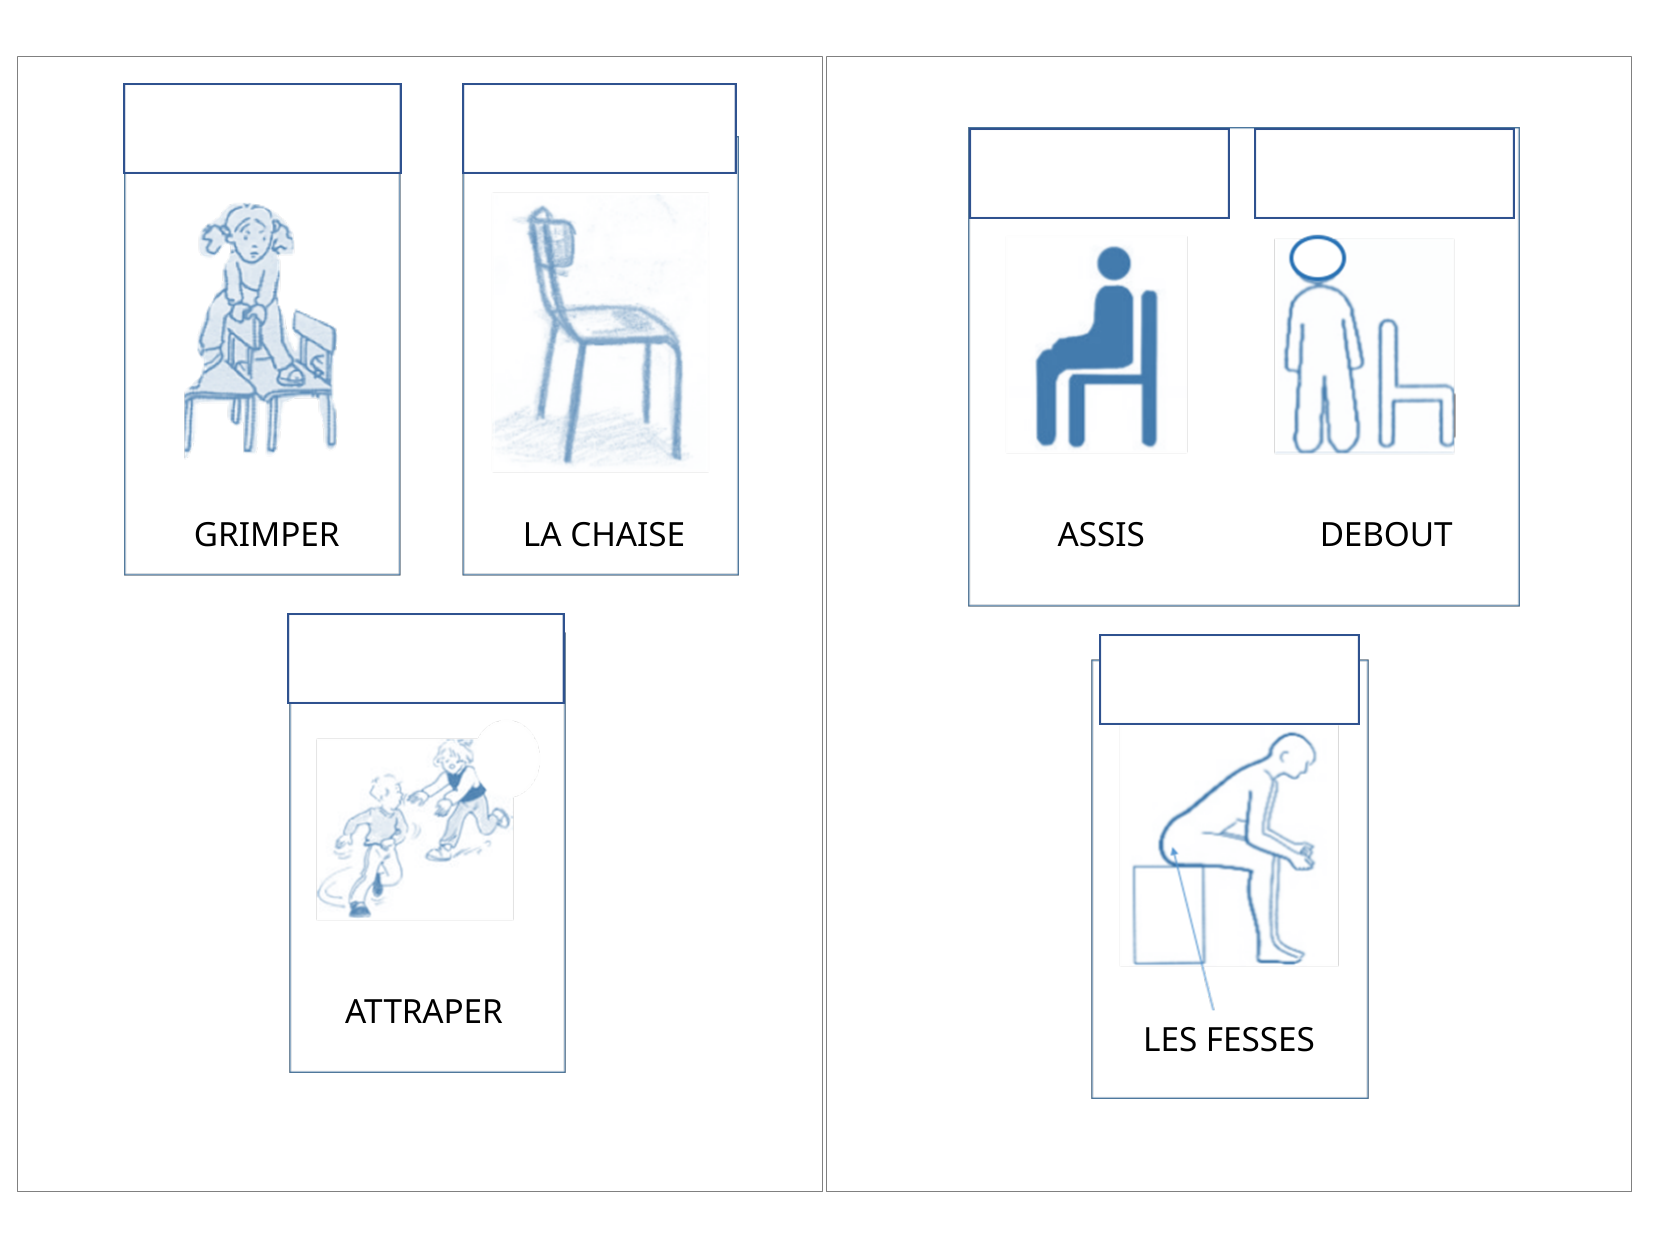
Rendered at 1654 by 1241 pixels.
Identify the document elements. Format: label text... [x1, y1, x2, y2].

text_box ASSIS [973, 505, 1230, 562]
text_box DEBOUT [1258, 505, 1515, 562]
text_box GRIMPER [139, 505, 395, 562]
picture [17, 56, 823, 1192]
text_box LES FESSES [1101, 1010, 1357, 1066]
picture [826, 56, 1632, 1192]
text_box ATTRAPER [296, 982, 552, 1039]
text_box LA CHAISE [482, 505, 726, 562]
